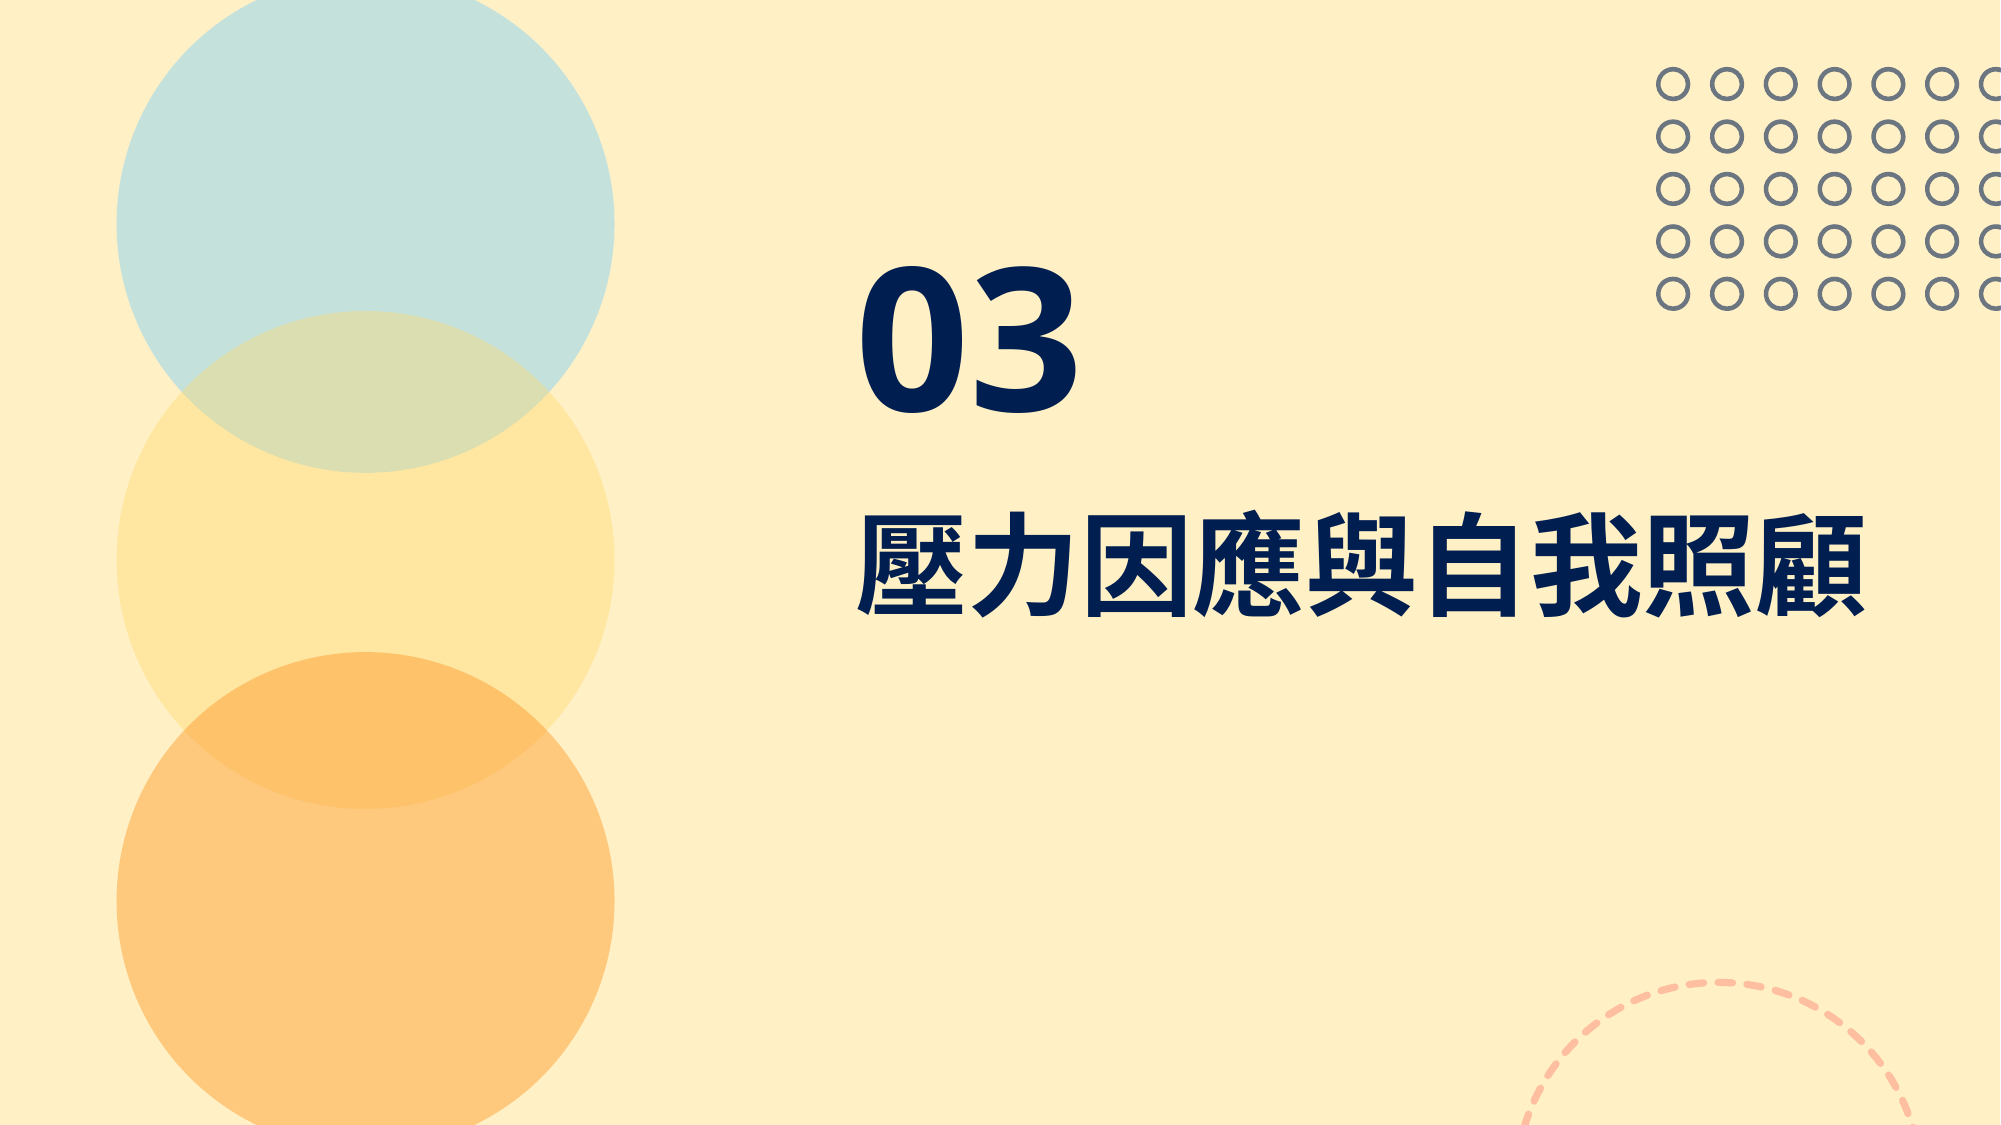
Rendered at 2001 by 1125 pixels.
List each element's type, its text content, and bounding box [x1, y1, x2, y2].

title 壓力因應與自我照顧 [978, 380, 1040, 389]
title 壓力因應與自我照顧 [898, 380, 926, 389]
title 03 [835, 191, 1499, 380]
title 壓力因應與自我照顧 [835, 341, 1972, 784]
